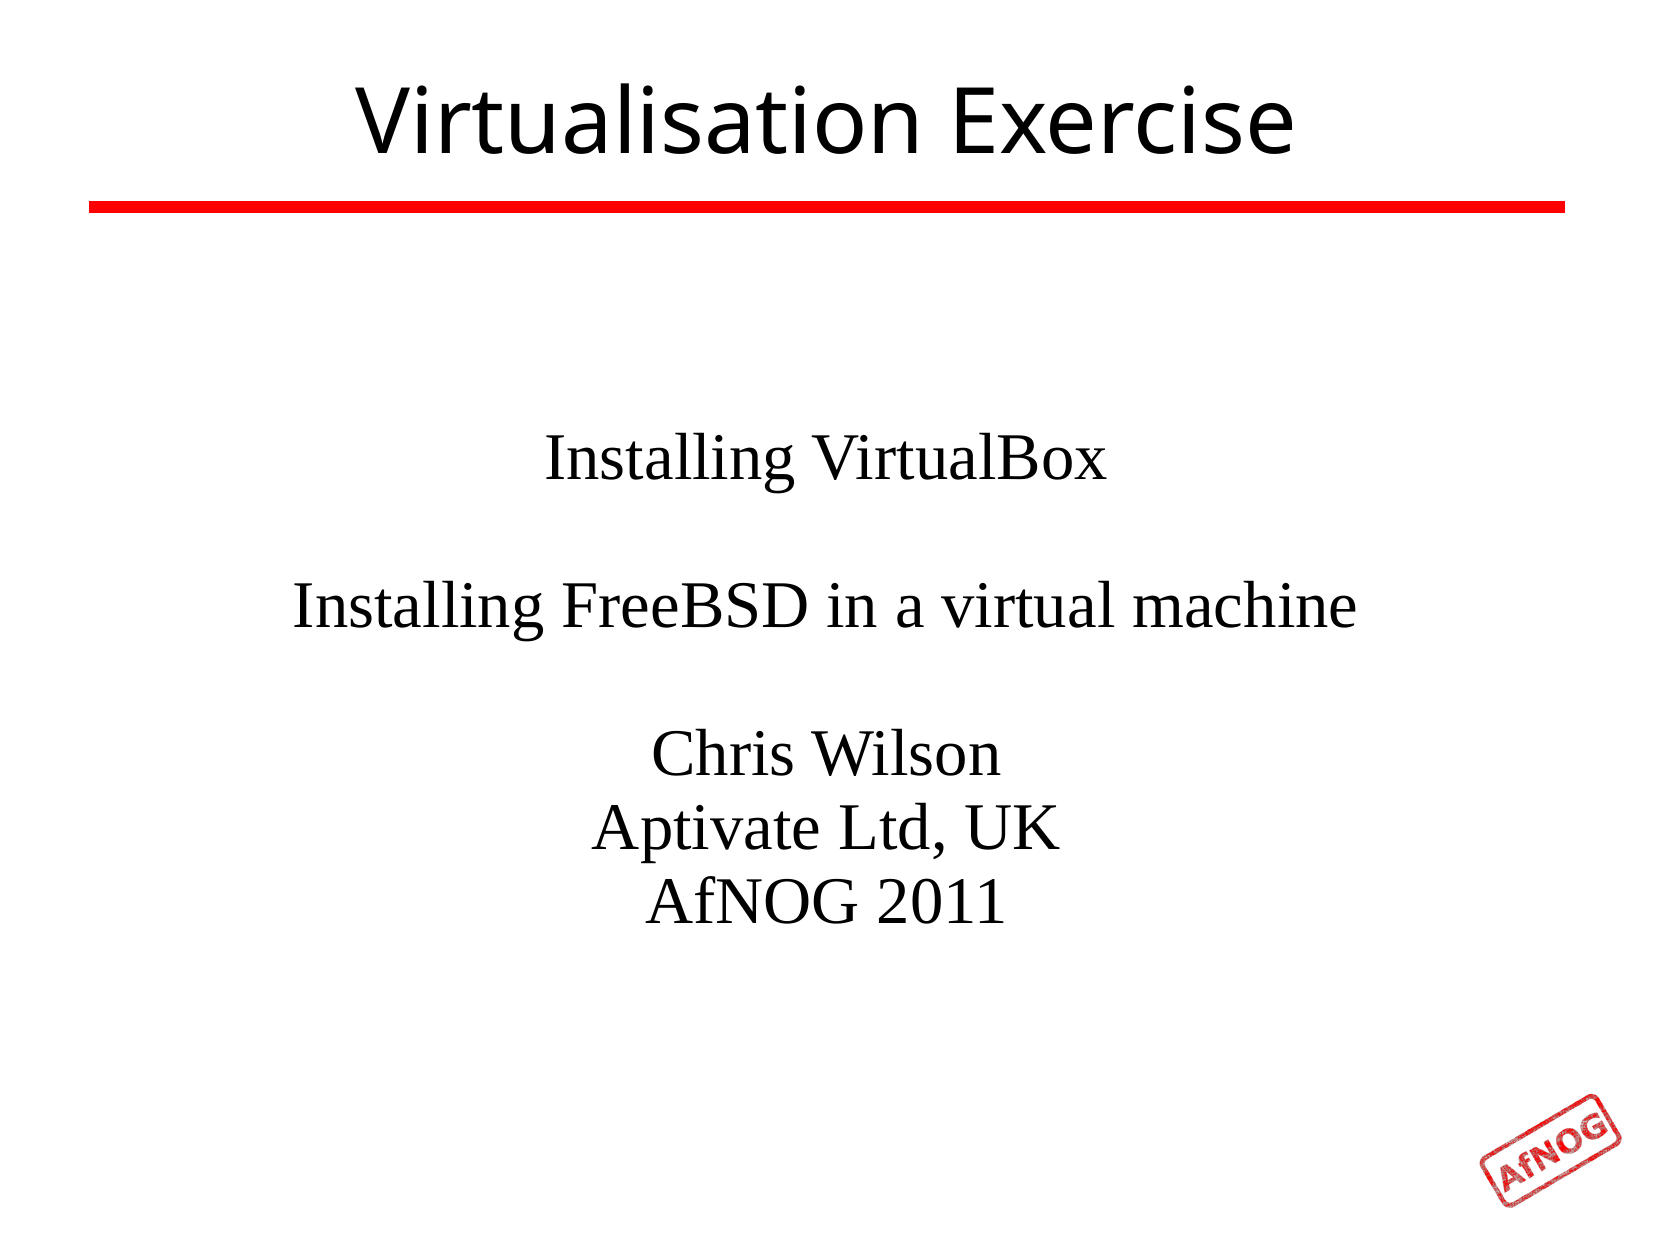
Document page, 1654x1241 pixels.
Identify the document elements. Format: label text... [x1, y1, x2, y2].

subtitle Installing VirtualBox Installing FreeBSD in a virtual machine Chris Wilson Aptivate Ltd, UK AfNOG 2011 [82, 236, 1571, 1123]
picture [1476, 1090, 1625, 1211]
title Virtualisation Exercise [88, 29, 1565, 207]
